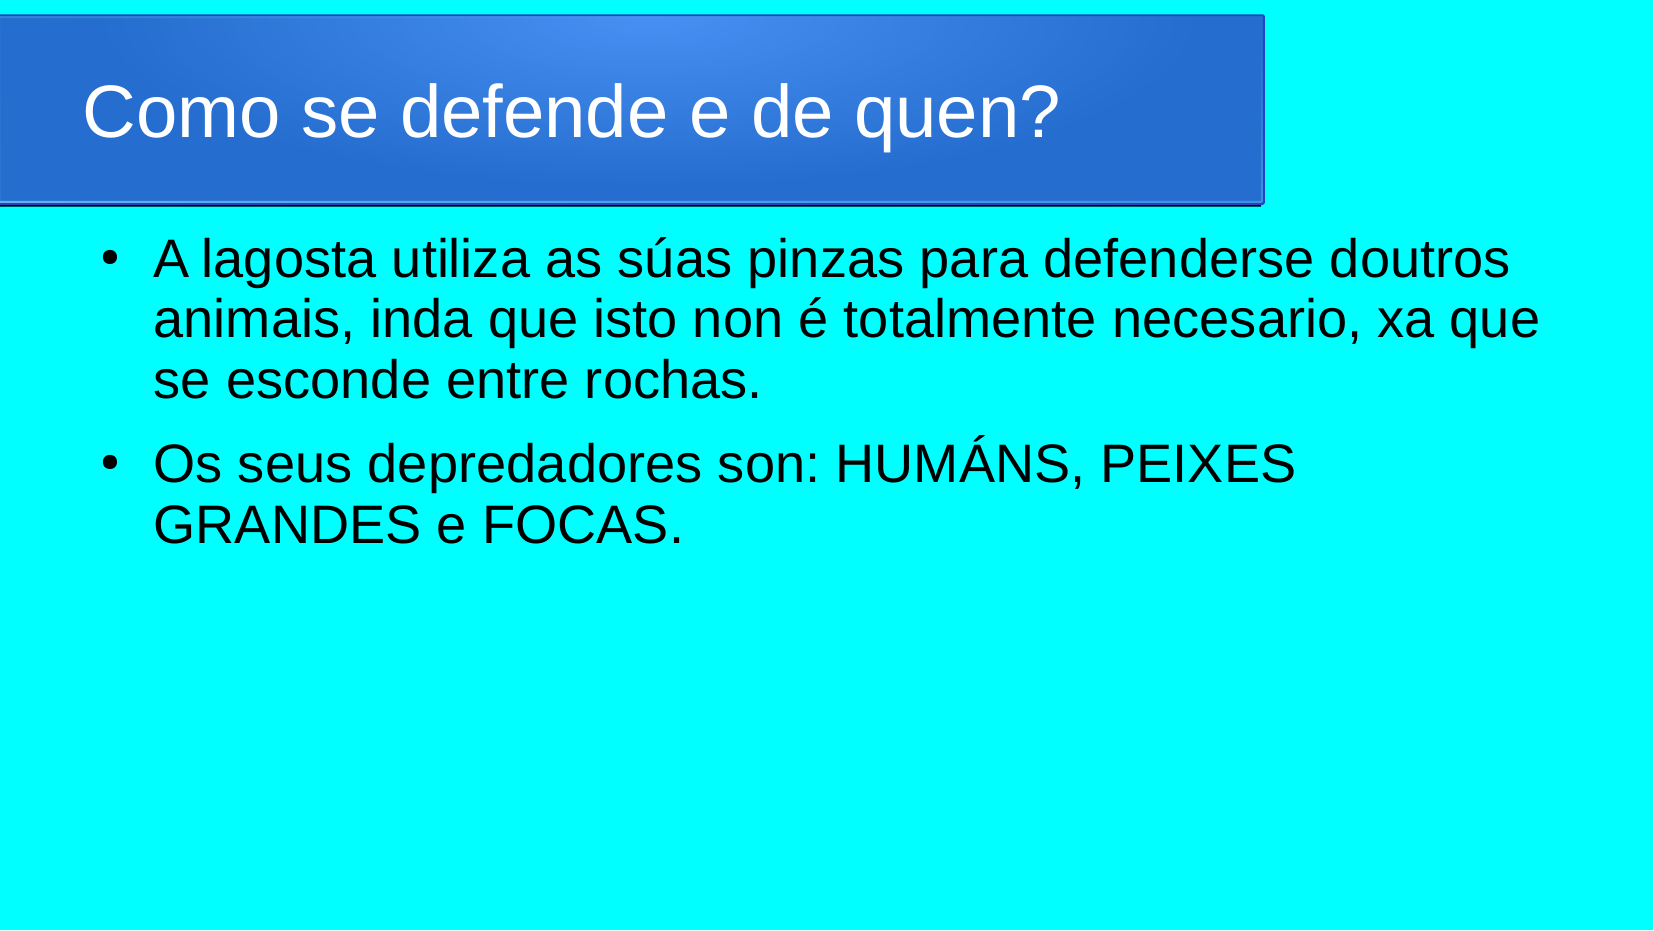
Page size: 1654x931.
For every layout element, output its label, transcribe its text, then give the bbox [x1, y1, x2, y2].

title Como se defende e de quen? [82, 35, 1235, 189]
list A lagosta utiliza as súas pinzas para defenderse doutros animais, inda que isto non é totalmente necesario, xa que se esconde entre rochas. Os seus depredadores son: HUMÁNS, PEIXES GRANDES e FOCAS. [82, 228, 1571, 768]
